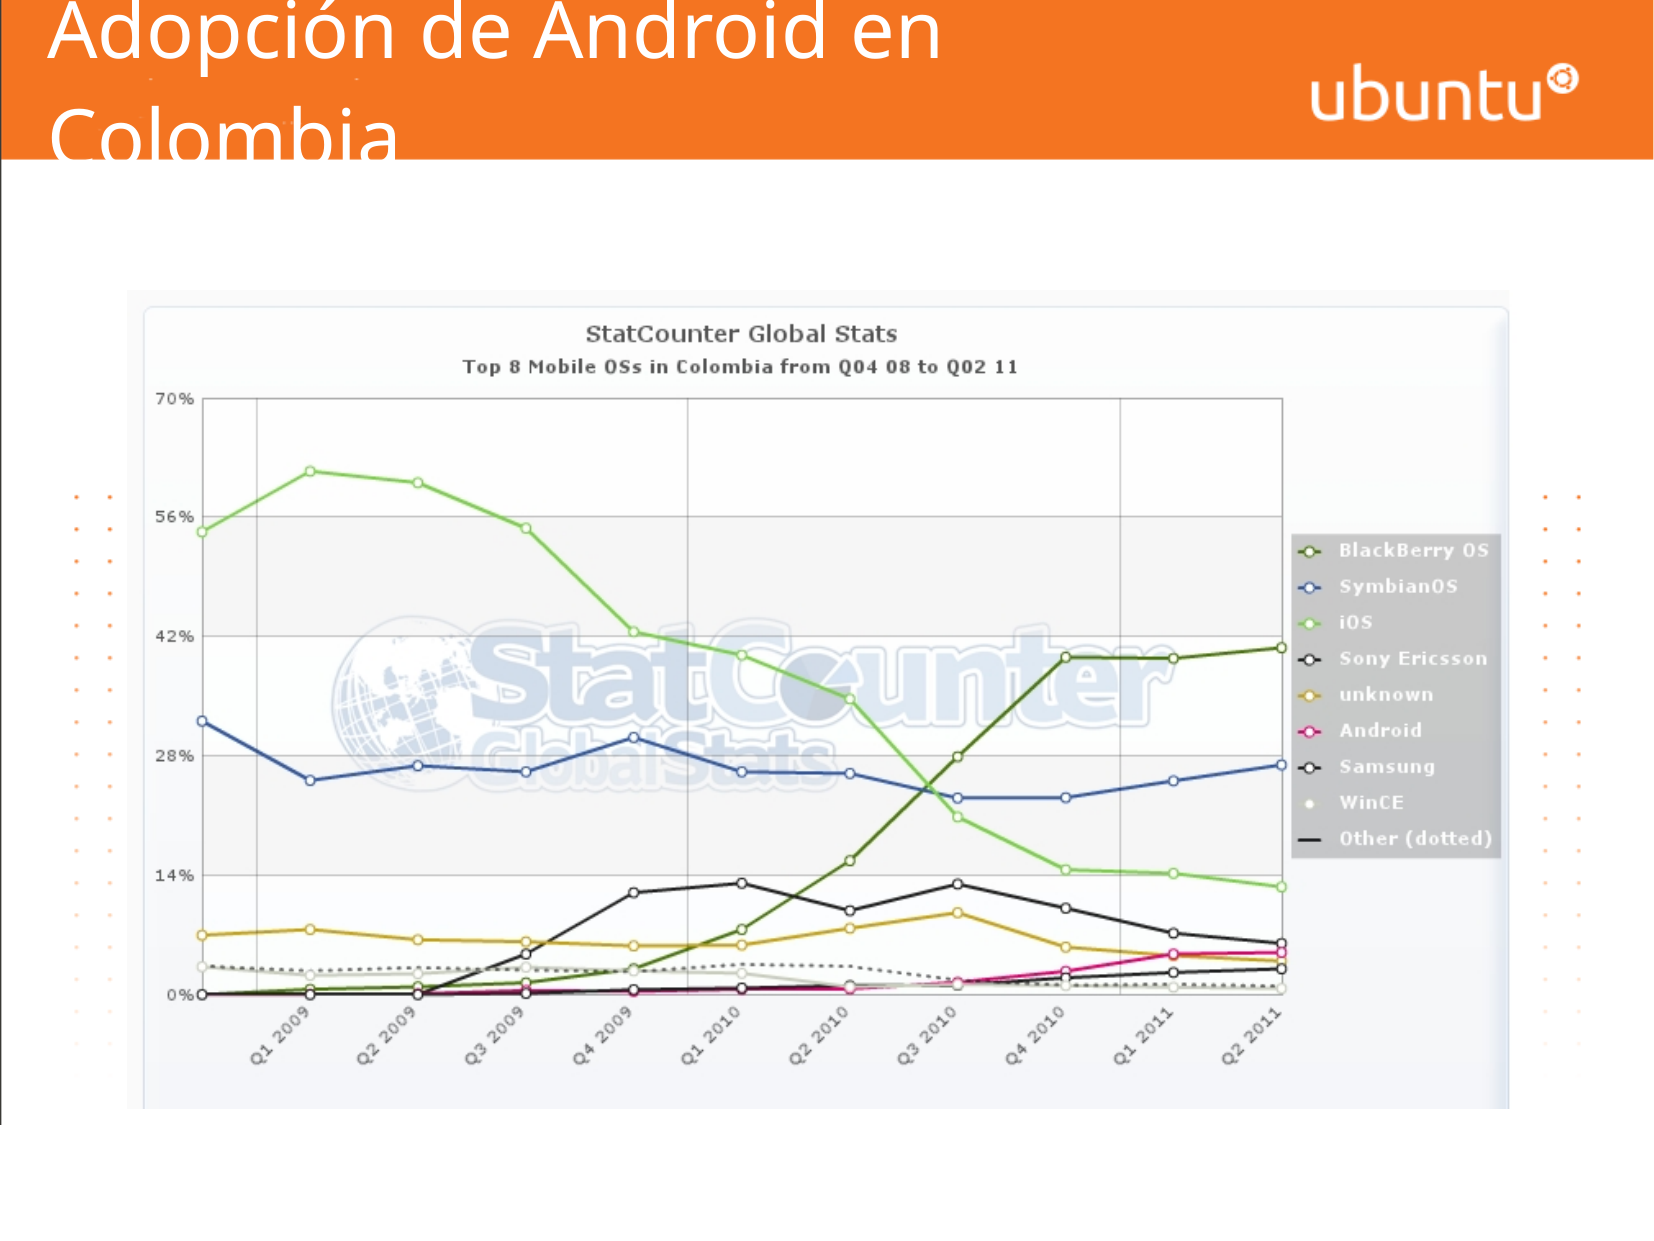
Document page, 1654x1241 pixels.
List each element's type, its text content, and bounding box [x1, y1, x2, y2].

title Adopción de Android en Colombia [47, 0, 1276, 171]
picture [0, 0, 1654, 1125]
